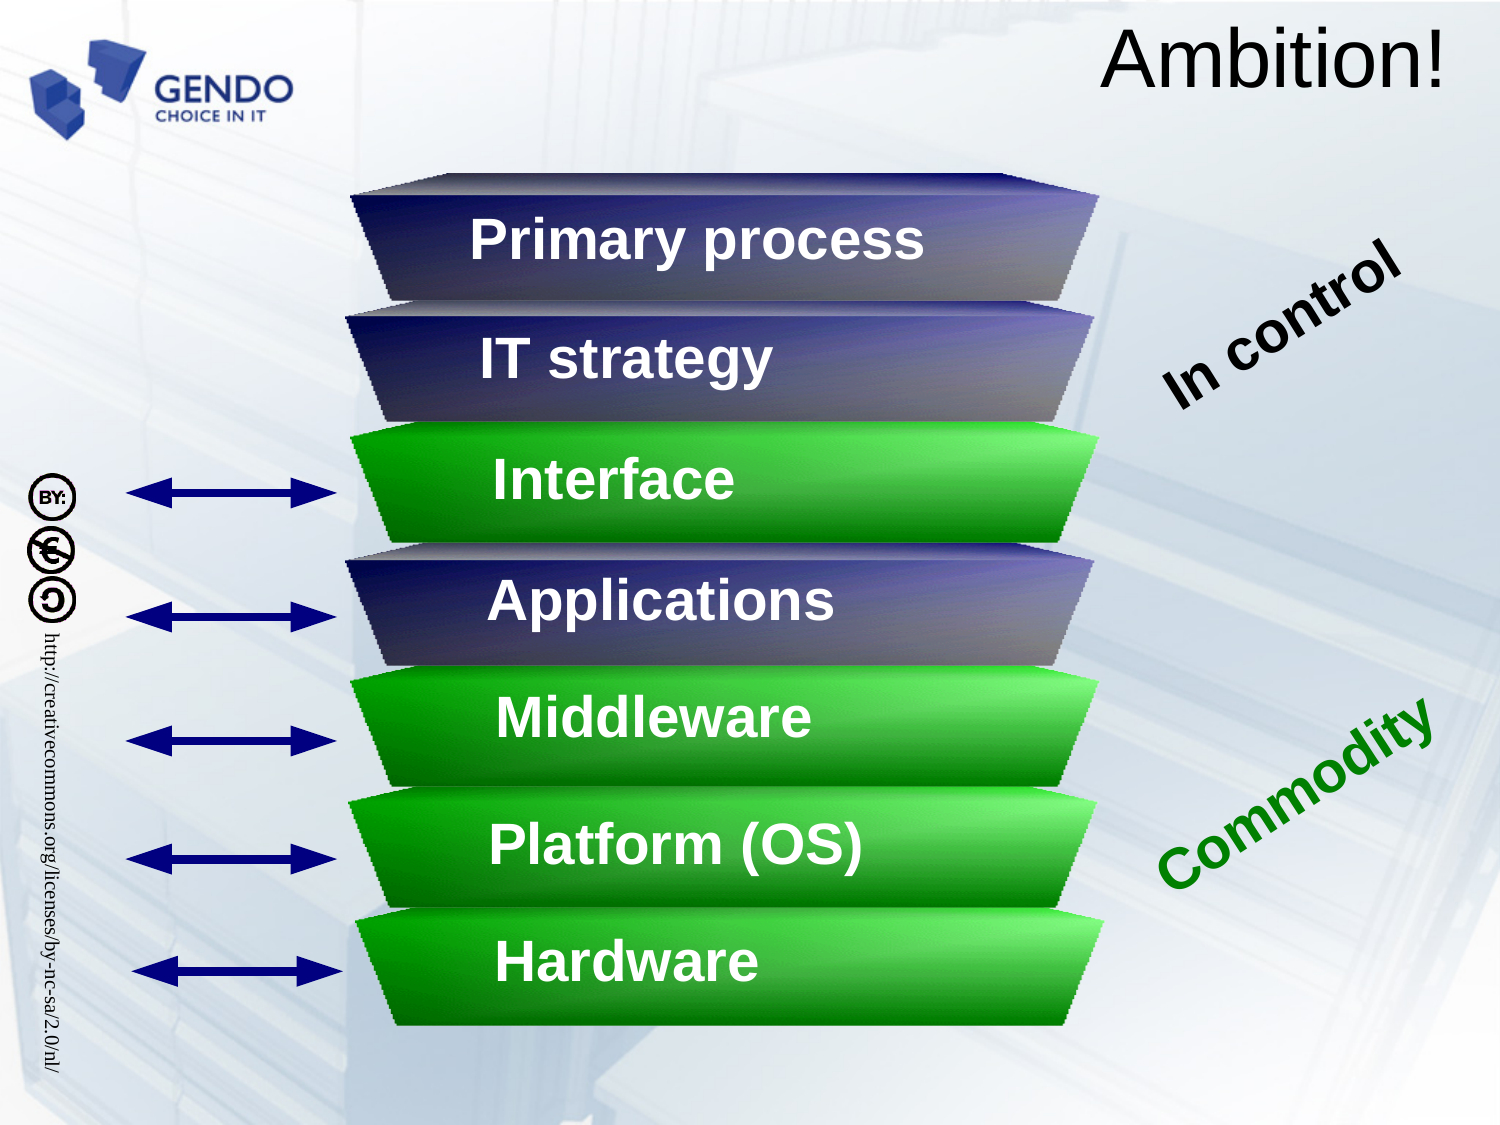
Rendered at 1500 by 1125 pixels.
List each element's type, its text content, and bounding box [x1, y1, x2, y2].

picture [0, 0, 1500, 1125]
text_box Middleware [495, 688, 814, 750]
text_box Primary process [469, 210, 928, 273]
text_box IT strategy [479, 329, 775, 391]
text_box In control [1026, 228, 1425, 504]
text_box Hardware [494, 932, 761, 994]
text_box Ambition! [1085, 22, 1463, 111]
text_box Interface [492, 450, 737, 512]
text_box Platform (OS)‏ [488, 804, 865, 880]
text_box Commodity [1145, 653, 1493, 909]
text_box Applications [486, 571, 837, 633]
